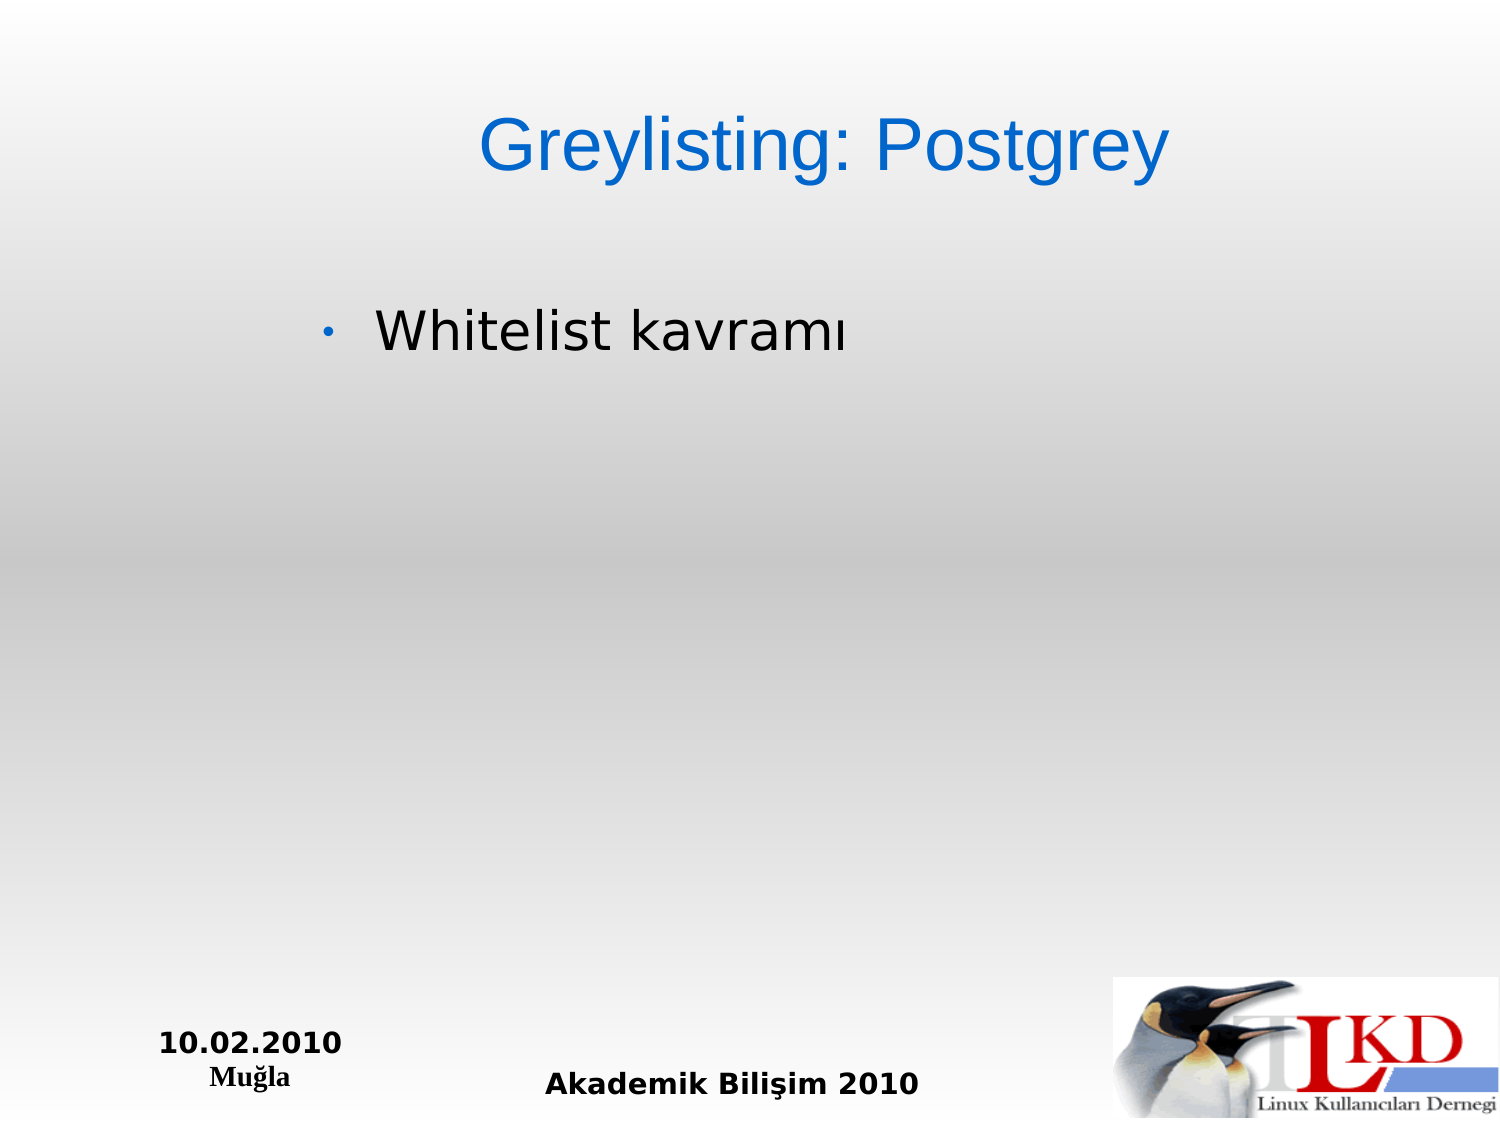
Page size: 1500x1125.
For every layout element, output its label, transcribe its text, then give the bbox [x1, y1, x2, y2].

title Greylisting: Postgrey [224, 49, 1425, 238]
list Whitelist kavramı [224, 299, 1425, 975]
picture [1113, 977, 1499, 1118]
